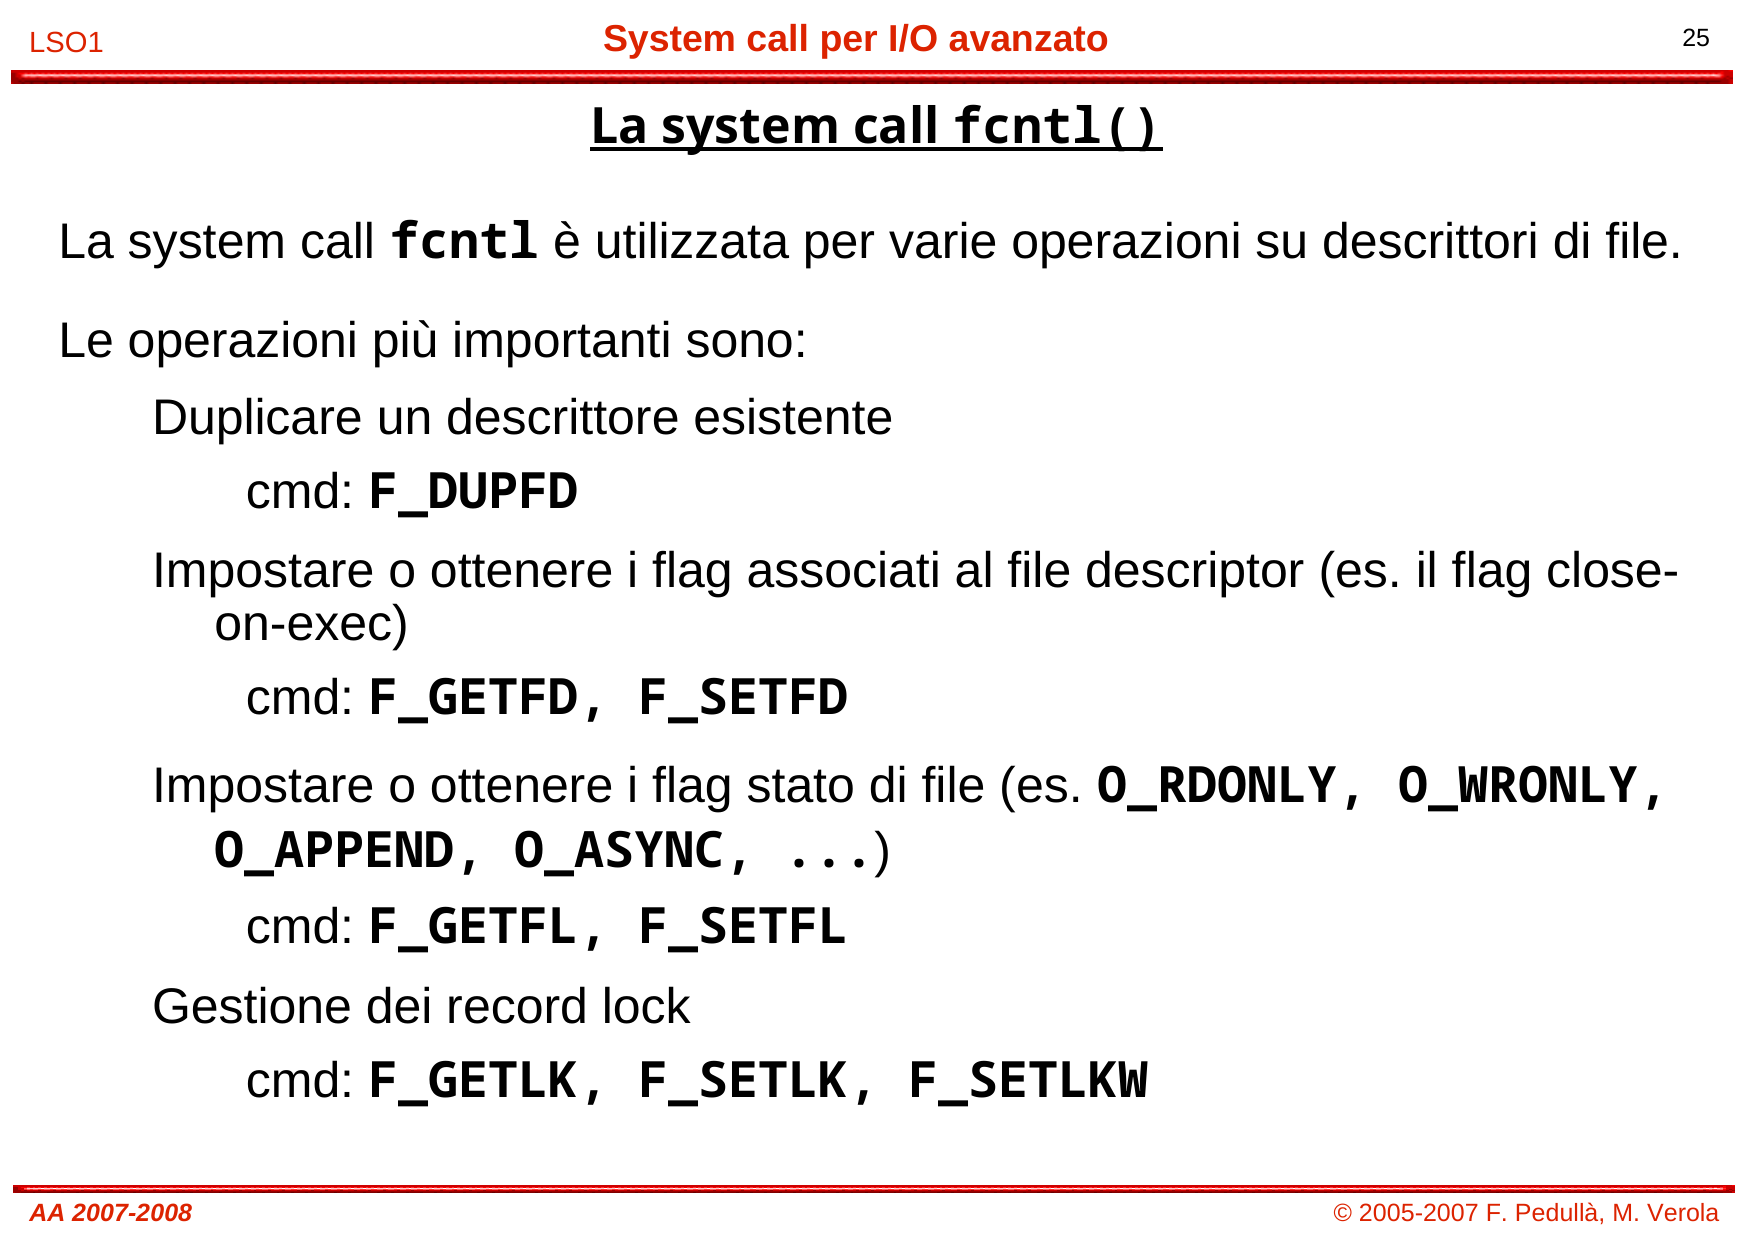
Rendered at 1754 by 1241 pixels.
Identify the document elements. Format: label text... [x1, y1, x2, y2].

picture [11, 70, 1733, 84]
picture [13, 1185, 1735, 1193]
title La system call fcntl() [40, 78, 1713, 174]
list La system call fcntl è utilizzata per varie operazioni su descrittori di file. Le operazioni più importanti sono: Duplicare un descrittore esistente cmd: F_DUPFD Impostare o ottenere i flag associati al file descriptor (es. il flag close-on-exec) cmd: F_GETFD, F_SETFD Impostare o ottenere i flag stato di file (es. O_RDONLY, O_WRONLY, O_APPEND, O_ASYNC, ...) cmd: F_GETFL, F_SETFL Gestione dei record lock cmd: F_GETLK, F_SETLK, F_SETLKW [58, 206, 1696, 1139]
